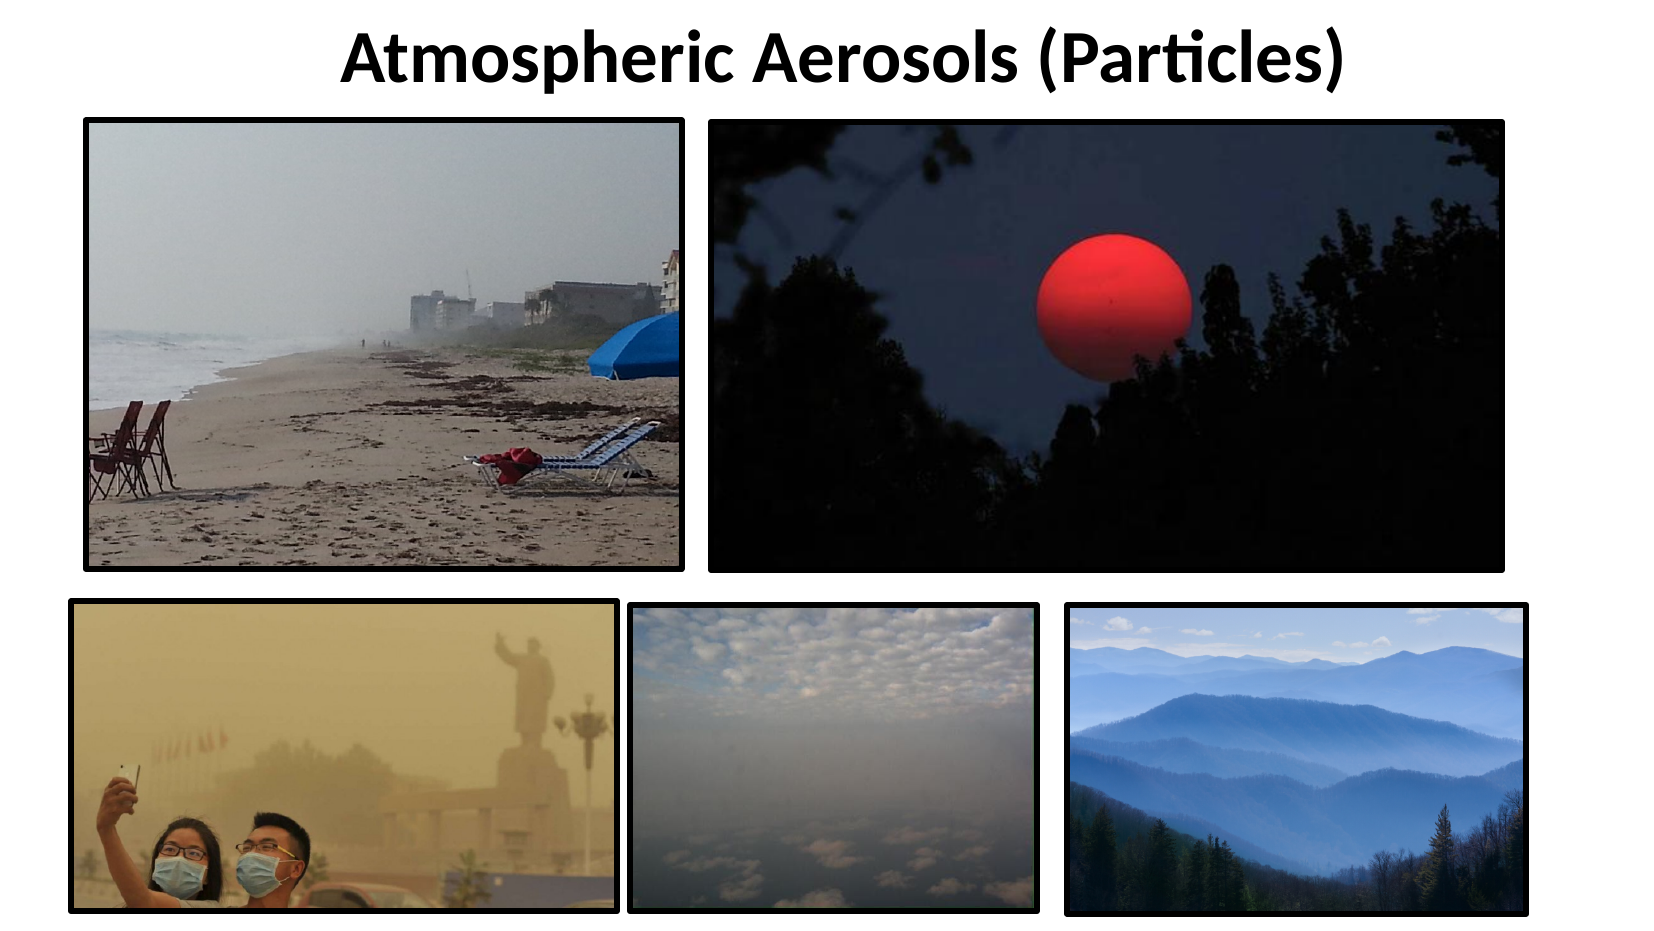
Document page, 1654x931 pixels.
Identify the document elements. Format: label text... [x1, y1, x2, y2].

picture [88, 123, 679, 566]
picture [1069, 608, 1524, 911]
picture [632, 608, 1034, 909]
picture [713, 125, 1499, 567]
picture [73, 604, 614, 909]
title Atmospheric Aerosols (Particles) [0, 0, 1654, 106]
